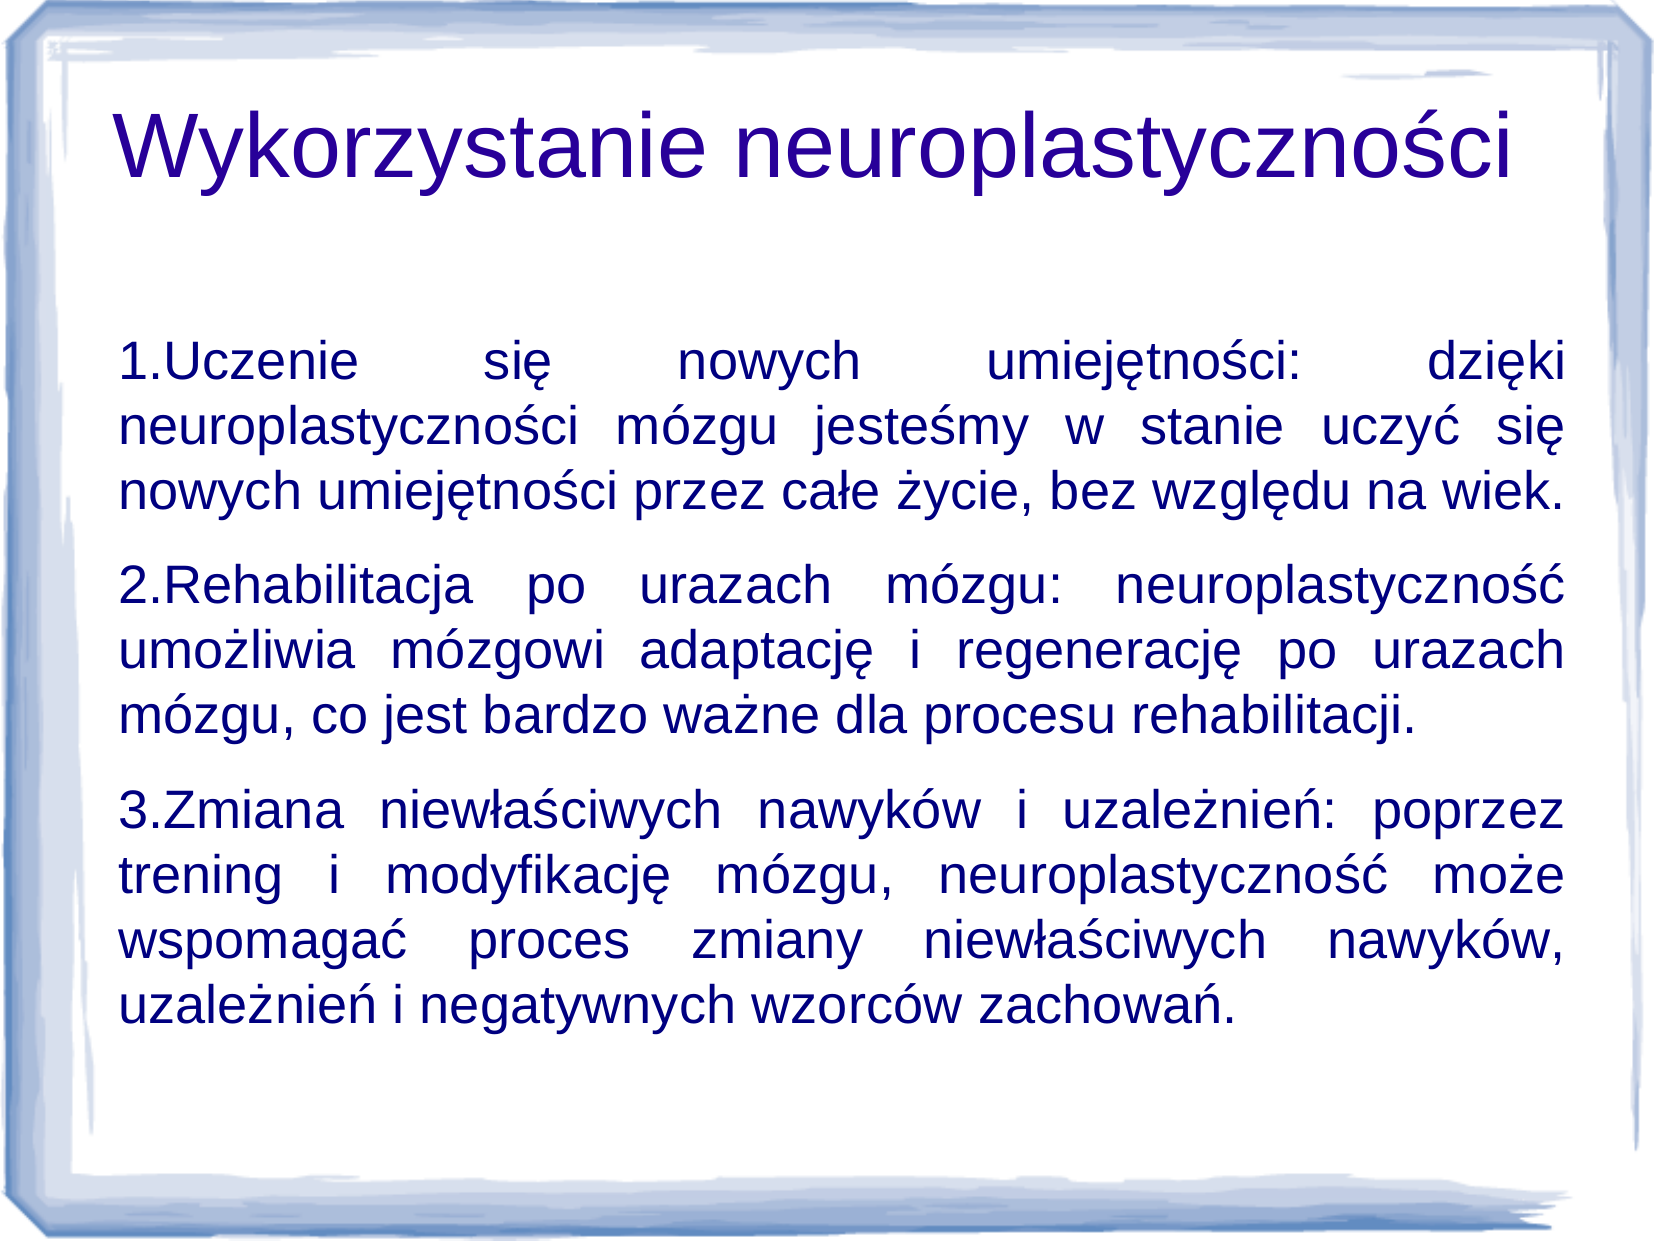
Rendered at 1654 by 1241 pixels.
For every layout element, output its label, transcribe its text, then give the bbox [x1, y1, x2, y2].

list 1.Uczenie się nowych umiejętności: dzięki neuroplastyczności mózgu jesteśmy w stanie uczyć się nowych umiejętności przez całe życie, bez względu na wiek. 2.Rehabilitacja po urazach mózgu: neuroplastyczność umożliwia mózgowi adaptację i regenerację po urazach mózgu, co jest bardzo ważne dla procesu rehabilitacji. 3.Zmiana niewłaściwych nawyków i uzależnień: poprzez trening i modyfikację mózgu, neuroplastyczność może wspomagać proces zmiany niewłaściwych nawyków, uzależnień i negatywnych wzorców zachowań. [118, 324, 1571, 1050]
title Wykorzystanie neuroplastyczności [82, 85, 1571, 293]
